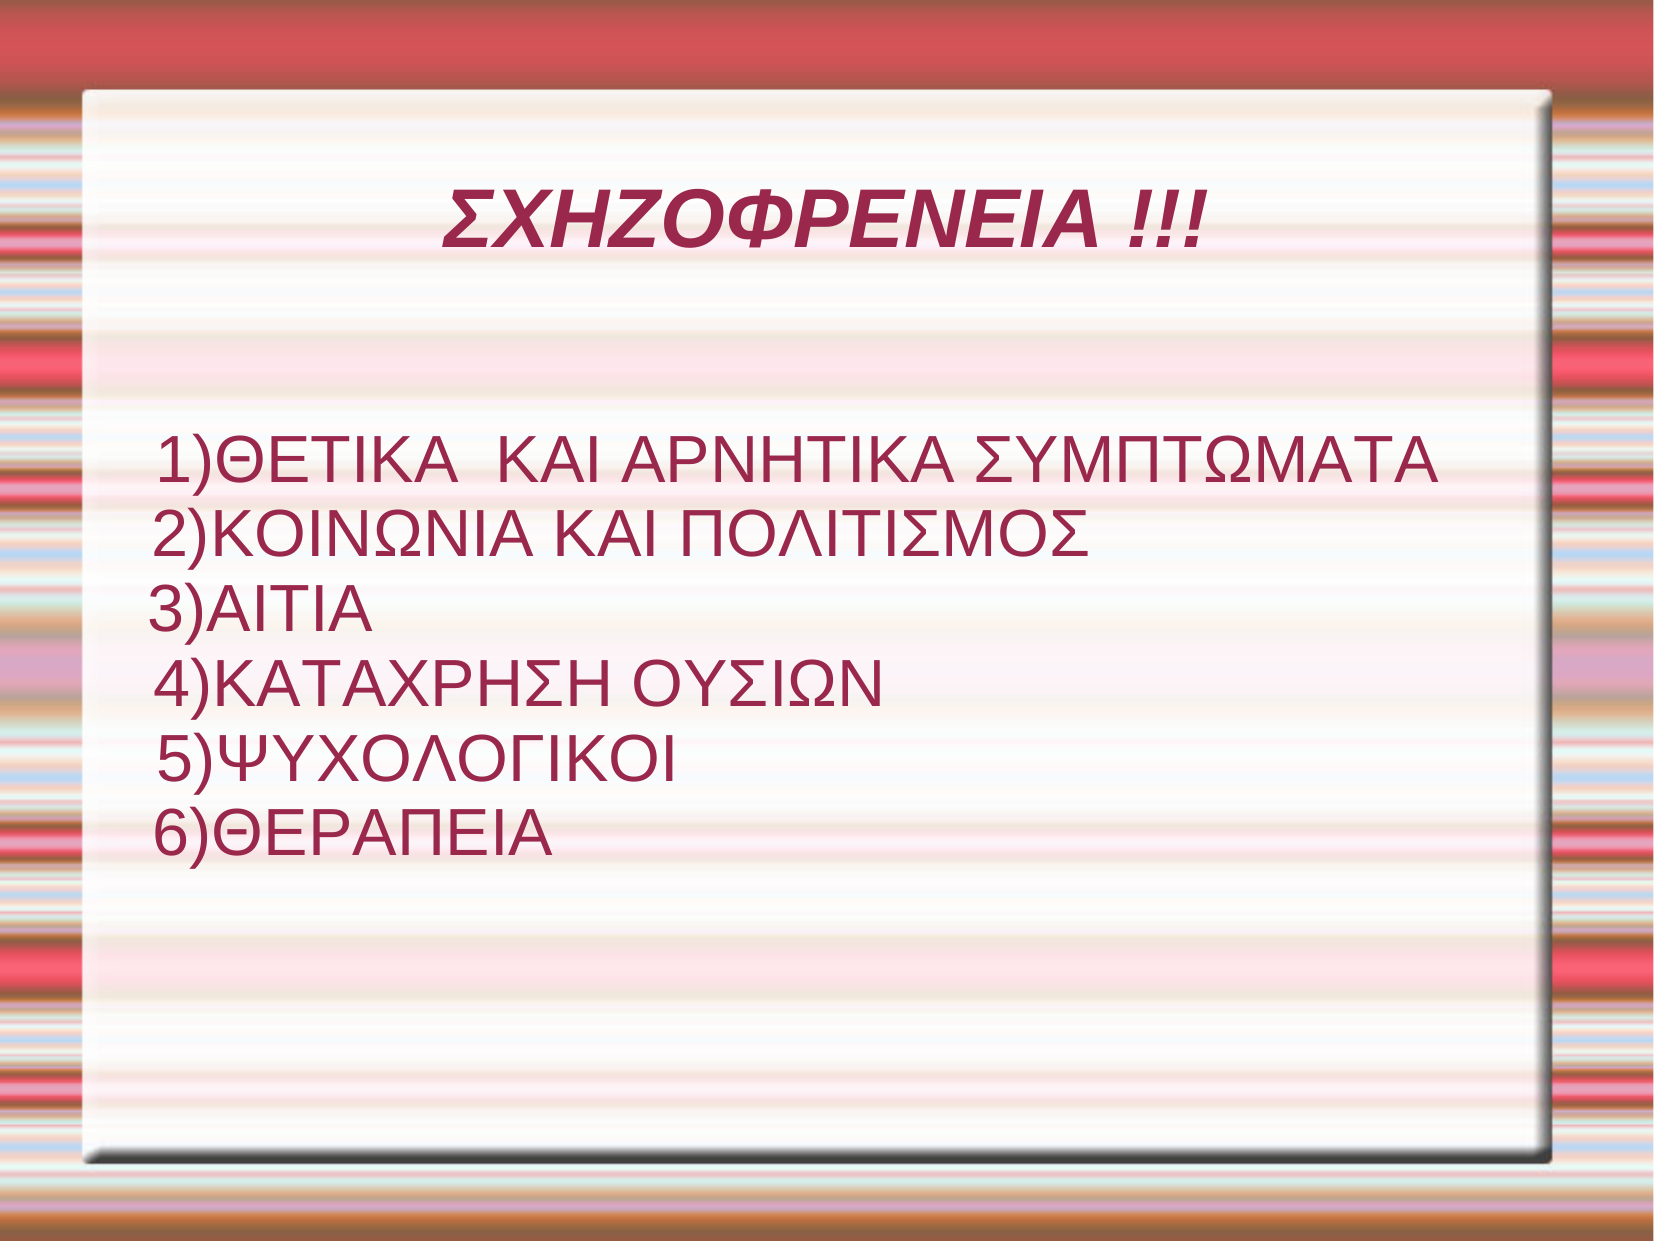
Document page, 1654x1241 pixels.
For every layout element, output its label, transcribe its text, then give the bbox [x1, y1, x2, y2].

title ΣΧΗΖΟΦΡΕΝΕΙΑ !!! [121, 114, 1534, 322]
picture [0, 0, 1654, 1241]
subtitle 1)ΘΕΤΙΚΑ ΚΑΙ ΑΡΝΗΤΙΚΑ ΣΥΜΠΤΩΜΑΤΑ 2)ΚΟΙΝΩΝΙΑ ΚΑΙ ΠΟΛΙΤΙΣΜΟΣ 3)ΑΙΤΙΑ 4)ΚΑΤΑΧΡΗΣΗ ΟΥΣΙΩΝ 5)ΨΥΧΟΛΟΓΙΚΟΙ 6)ΘΕΡΑΠΕΙΑ [147, 274, 1447, 1093]
